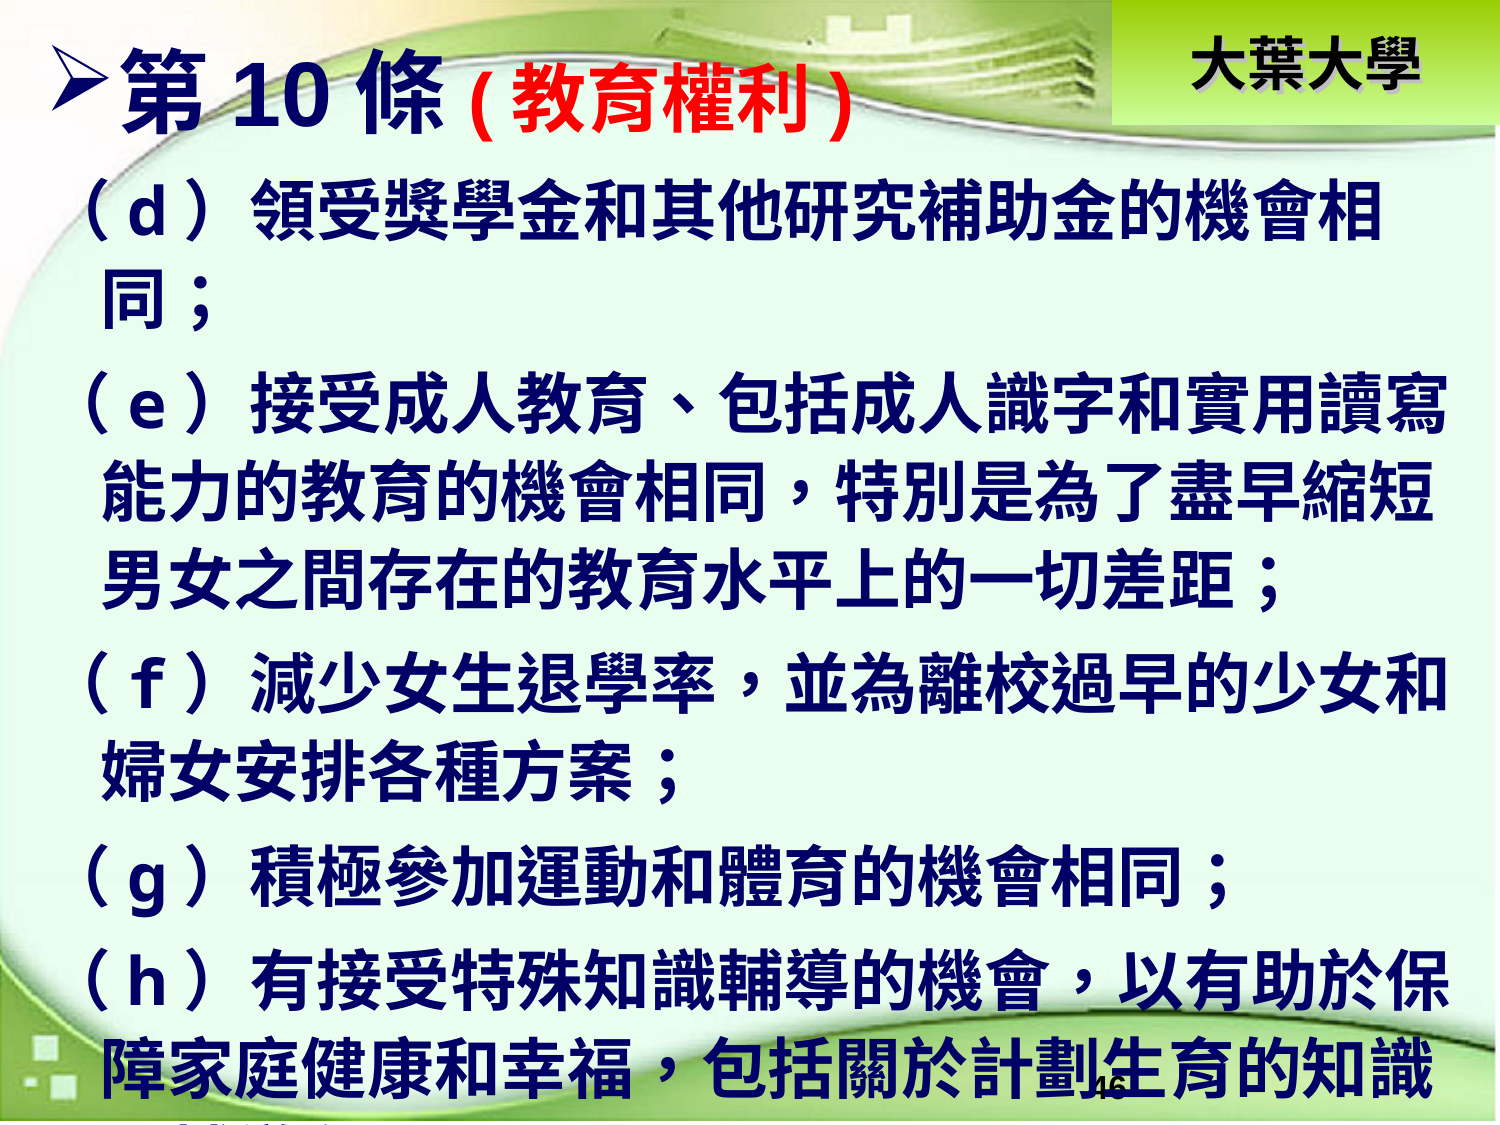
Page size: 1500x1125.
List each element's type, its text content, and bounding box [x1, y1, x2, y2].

text_box 第10條(教育權利) （d）領受獎學金和其他研究補助金的機會相同； （e）接受成人教育、包括成人識字和實用讀寫能力的教育的機會相同，特別是為了盡早縮短男女之間存在的教育水平上的一切差距； （f）減少女生退學率，並為離校過早的少女和婦女安排各種方案； （g）積極參加運動和體育的機會相同； （h）有接受特殊知識輔導的機會，以有助於保障家庭健康和幸福，包括關於計劃生育的知識和輔導在內。 [29, 0, 1500, 876]
